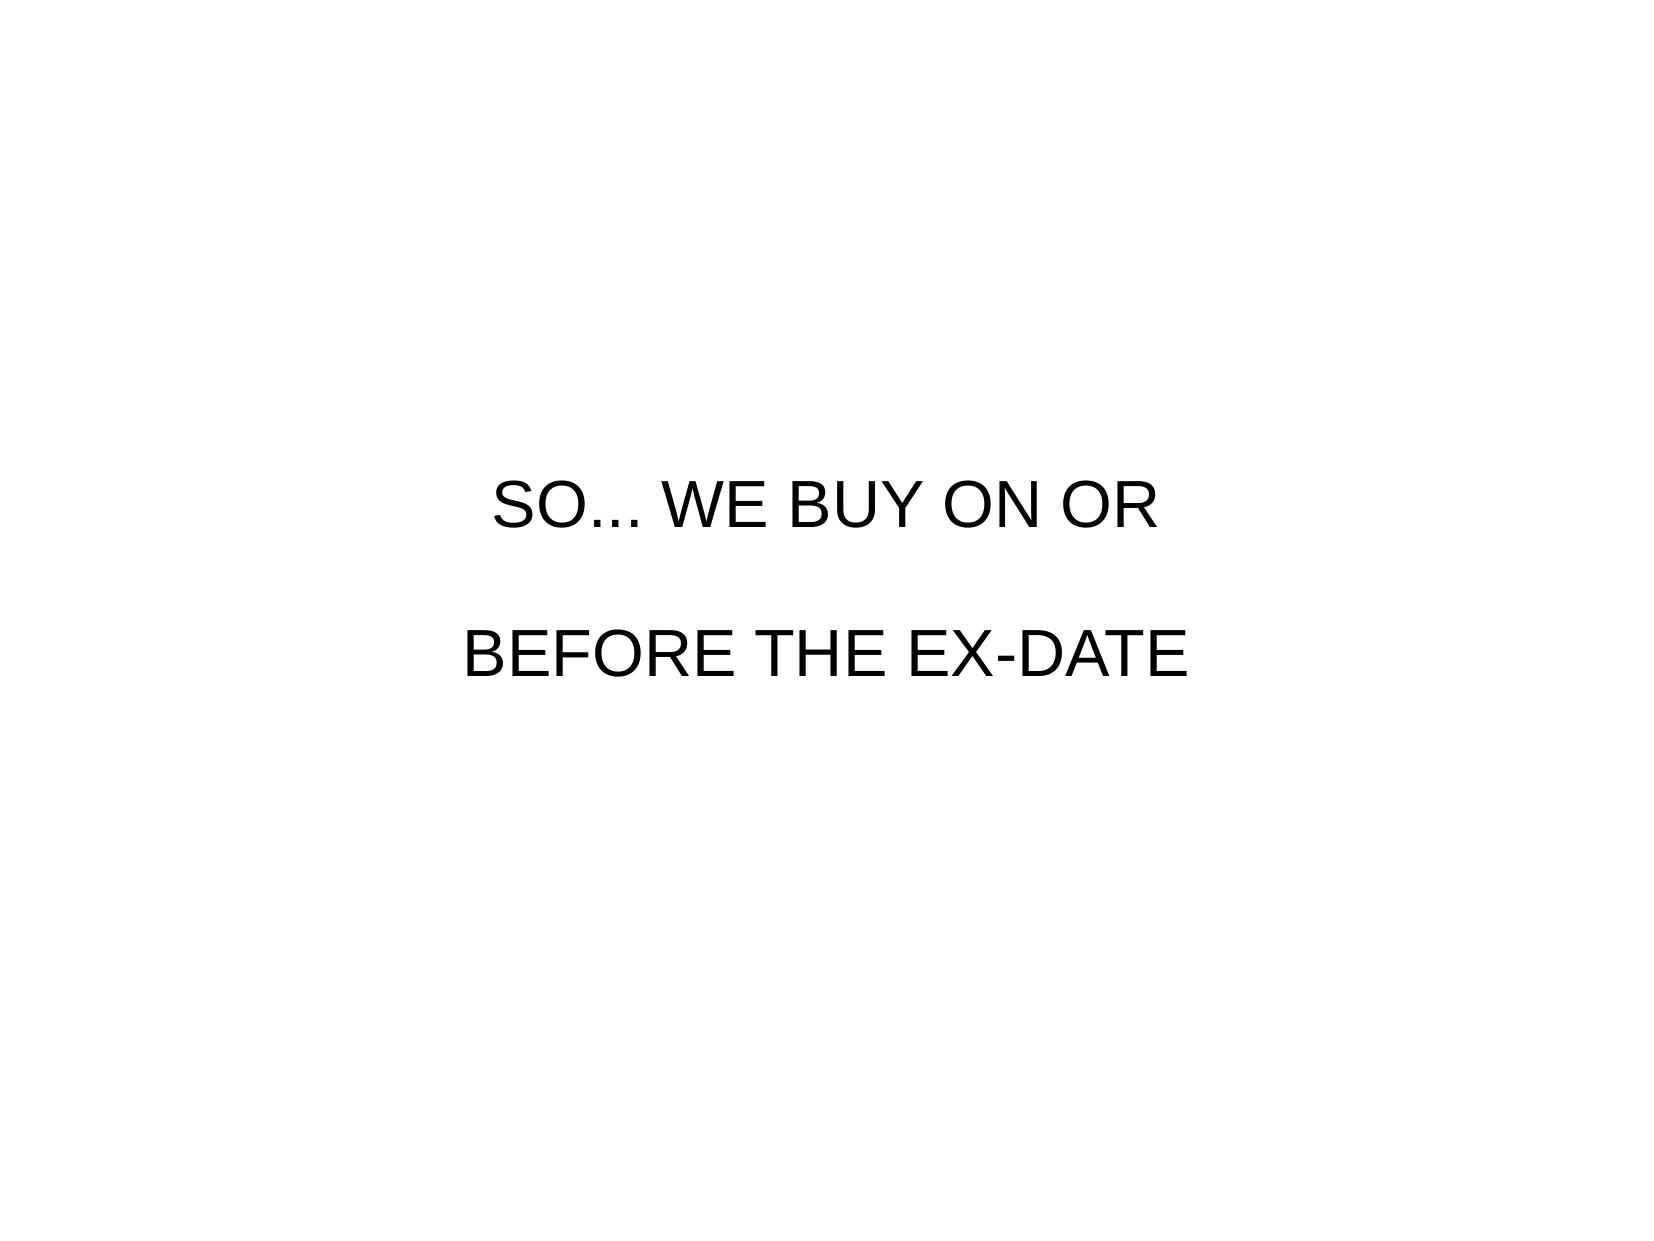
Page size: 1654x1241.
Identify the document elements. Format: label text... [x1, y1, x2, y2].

subtitle SO... WE BUY ON OR BEFORE THE EX-DATE [82, 49, 1571, 1109]
